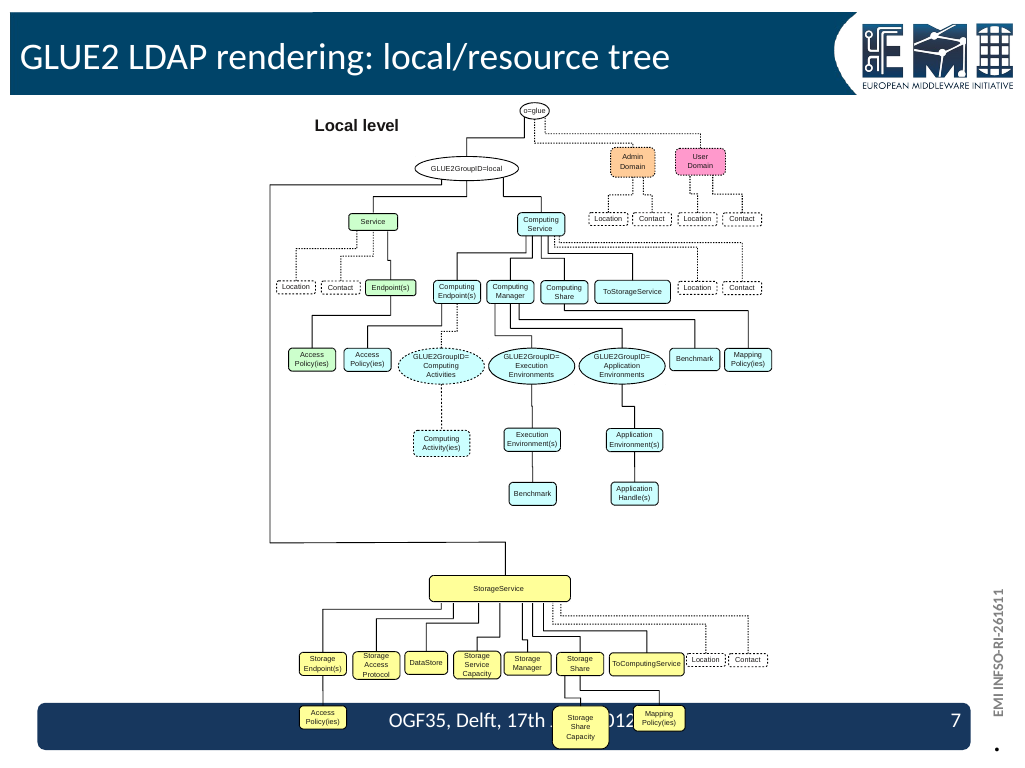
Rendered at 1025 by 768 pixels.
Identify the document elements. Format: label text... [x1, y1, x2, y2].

title GLUE2 LDAP rendering: local/resource tree [19, 6, 863, 113]
picture [863, 23, 1013, 89]
chart [73, 92, 825, 759]
picture [9, 12, 16, 95]
